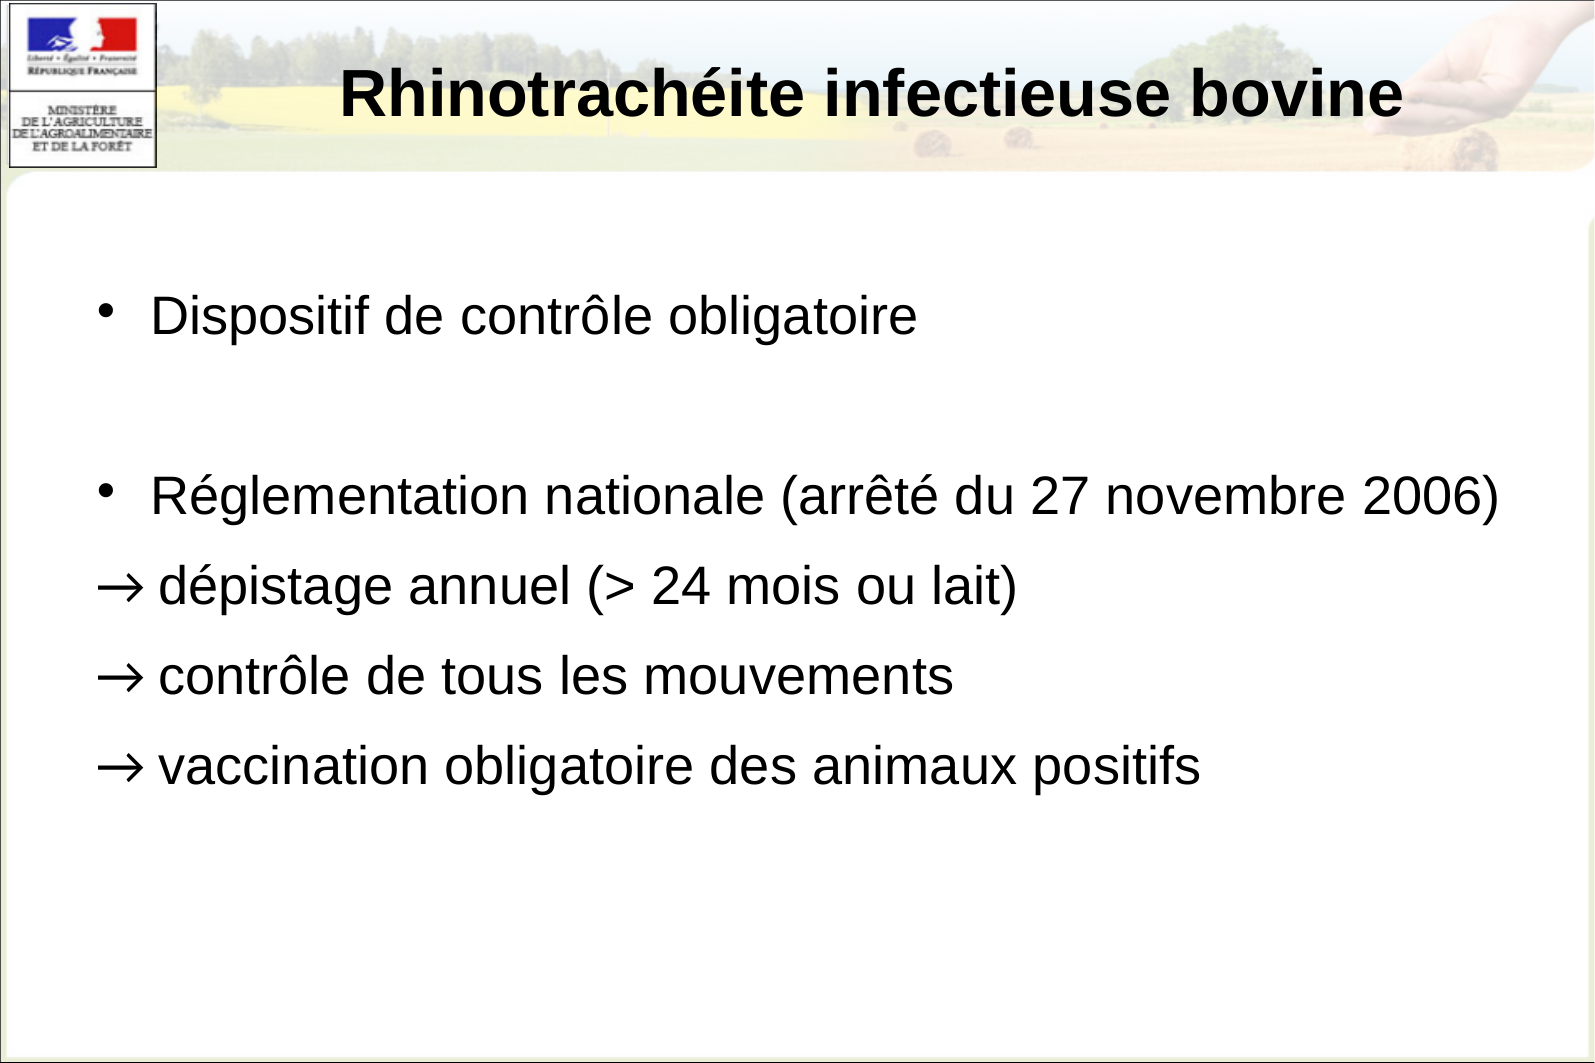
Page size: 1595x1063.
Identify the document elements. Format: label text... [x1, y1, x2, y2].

list Dispositif de contrôle obligatoire Réglementation nationale (arrêté du 27 novembre 2006) → dépistage annuel (> 24 mois ou lait) → contrôle de tous les mouvements → vaccination obligatoire des animaux positifs [79, 282, 1515, 893]
picture [9, 3, 154, 168]
title Rhinotrachéite infectieuse bovine [154, 3, 1590, 182]
